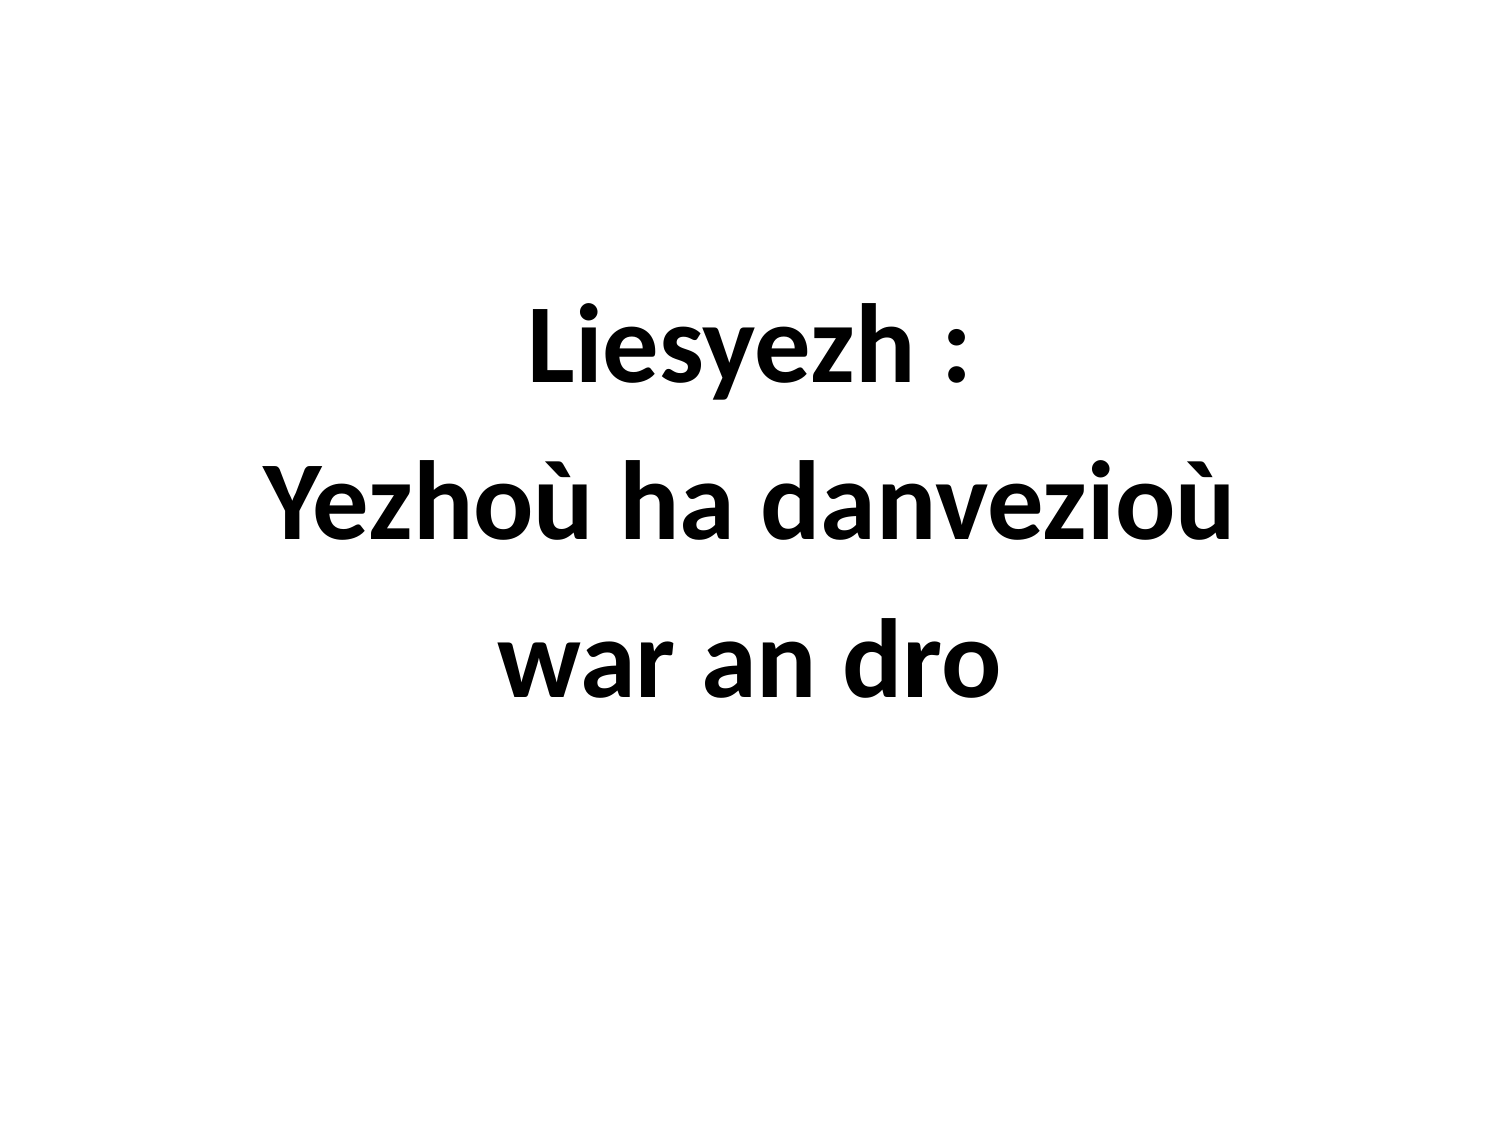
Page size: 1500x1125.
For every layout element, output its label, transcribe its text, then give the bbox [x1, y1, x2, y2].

list Liesyezh : Yezhoù ha danvezioù war an dro [75, 262, 1425, 1005]
